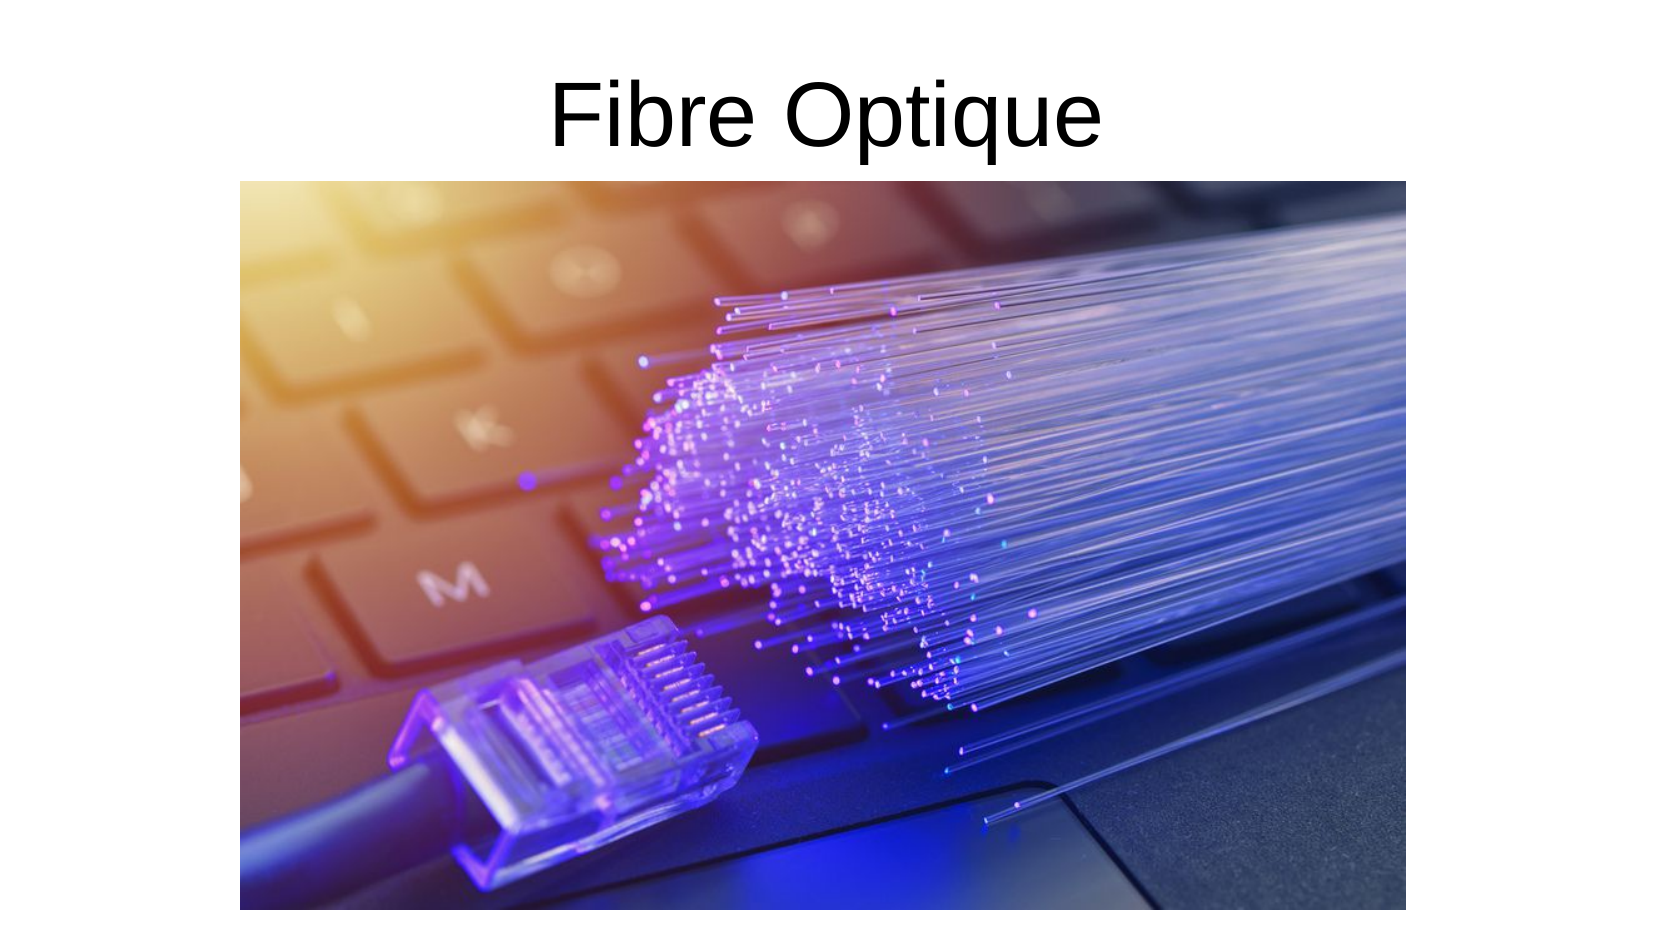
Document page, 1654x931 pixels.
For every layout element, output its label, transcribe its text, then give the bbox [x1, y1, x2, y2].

title Fibre Optique [82, 37, 1571, 193]
picture [240, 181, 1406, 910]
